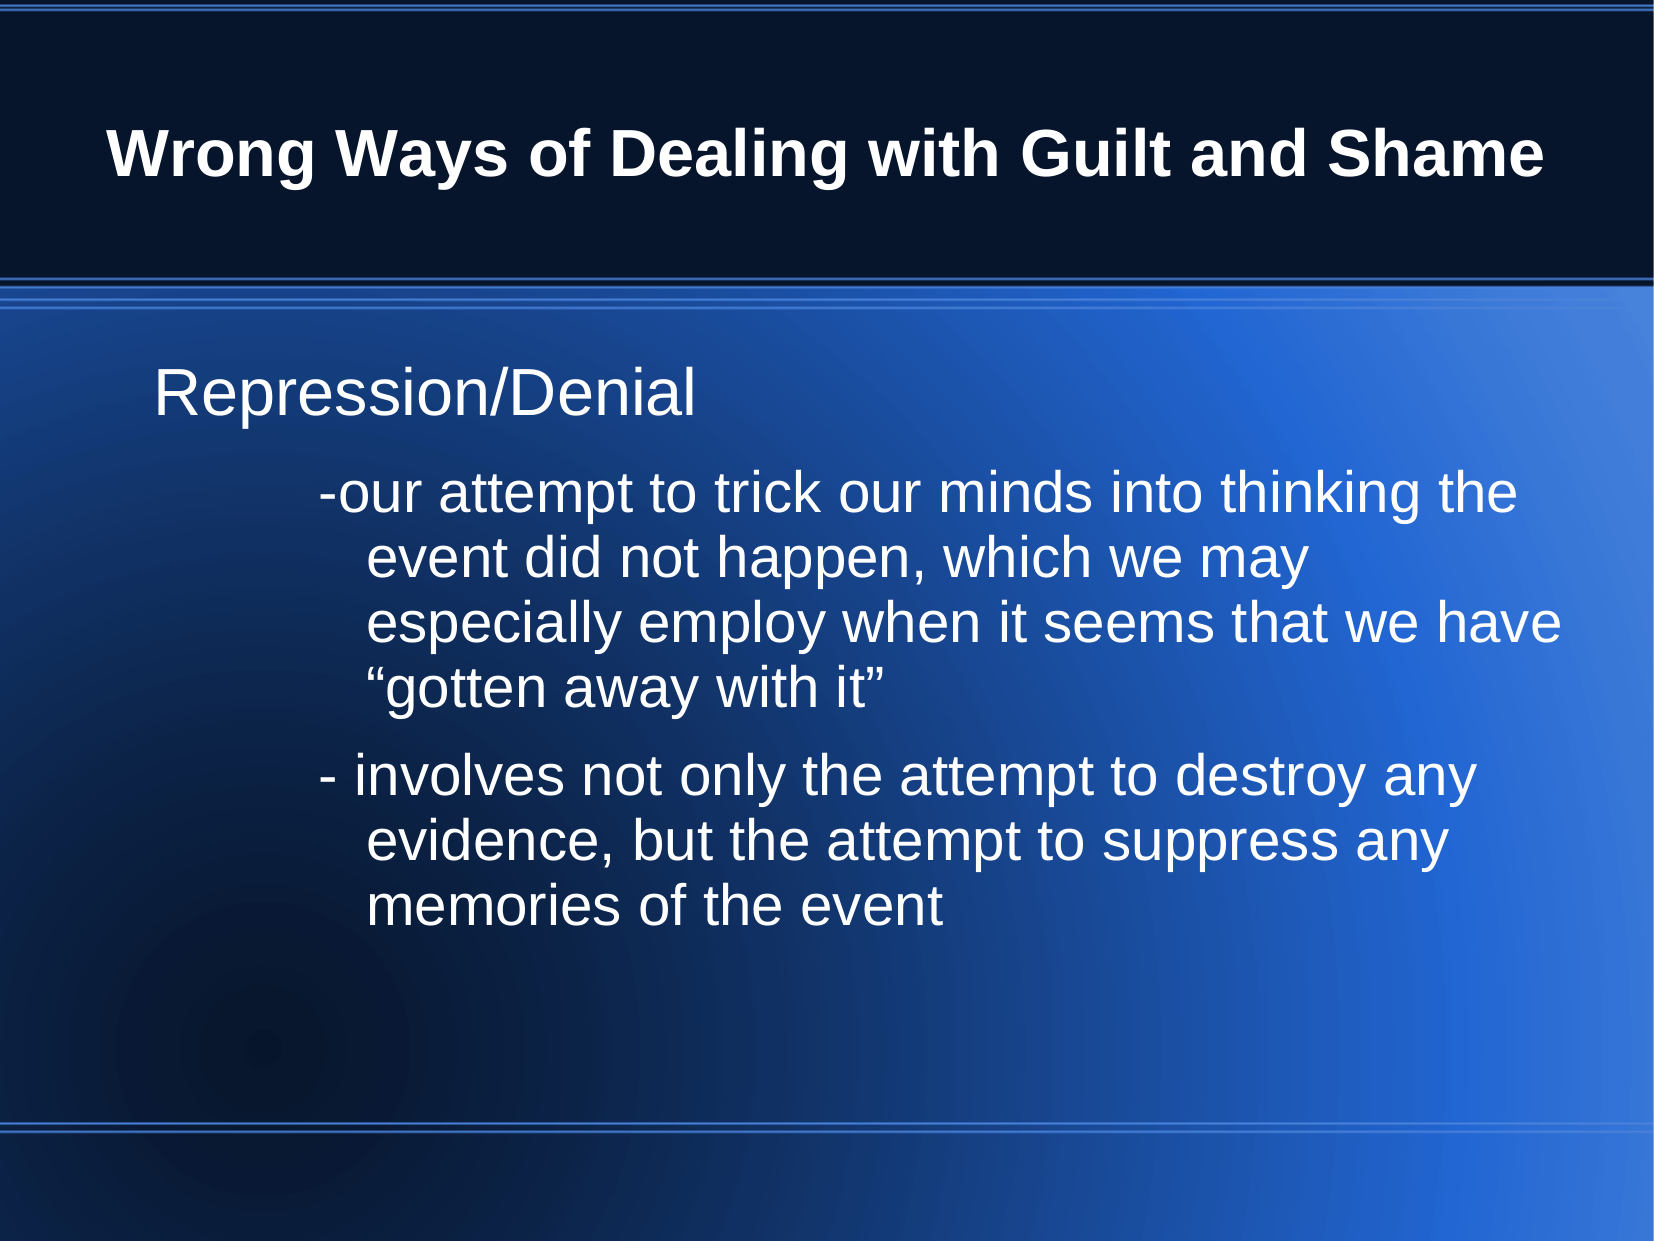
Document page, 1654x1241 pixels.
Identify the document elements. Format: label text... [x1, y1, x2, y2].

picture [0, 0, 1654, 1241]
title Wrong Ways of Dealing with Guilt and Shame [82, 49, 1571, 257]
list Repression/Denial -our attempt to trick our minds into thinking the event did not happen, which we may especially employ when it seems that we have “gotten away with it” - involves not only the attempt to destroy any evidence, but the attempt to suppress any memories of the event [82, 355, 1571, 1114]
